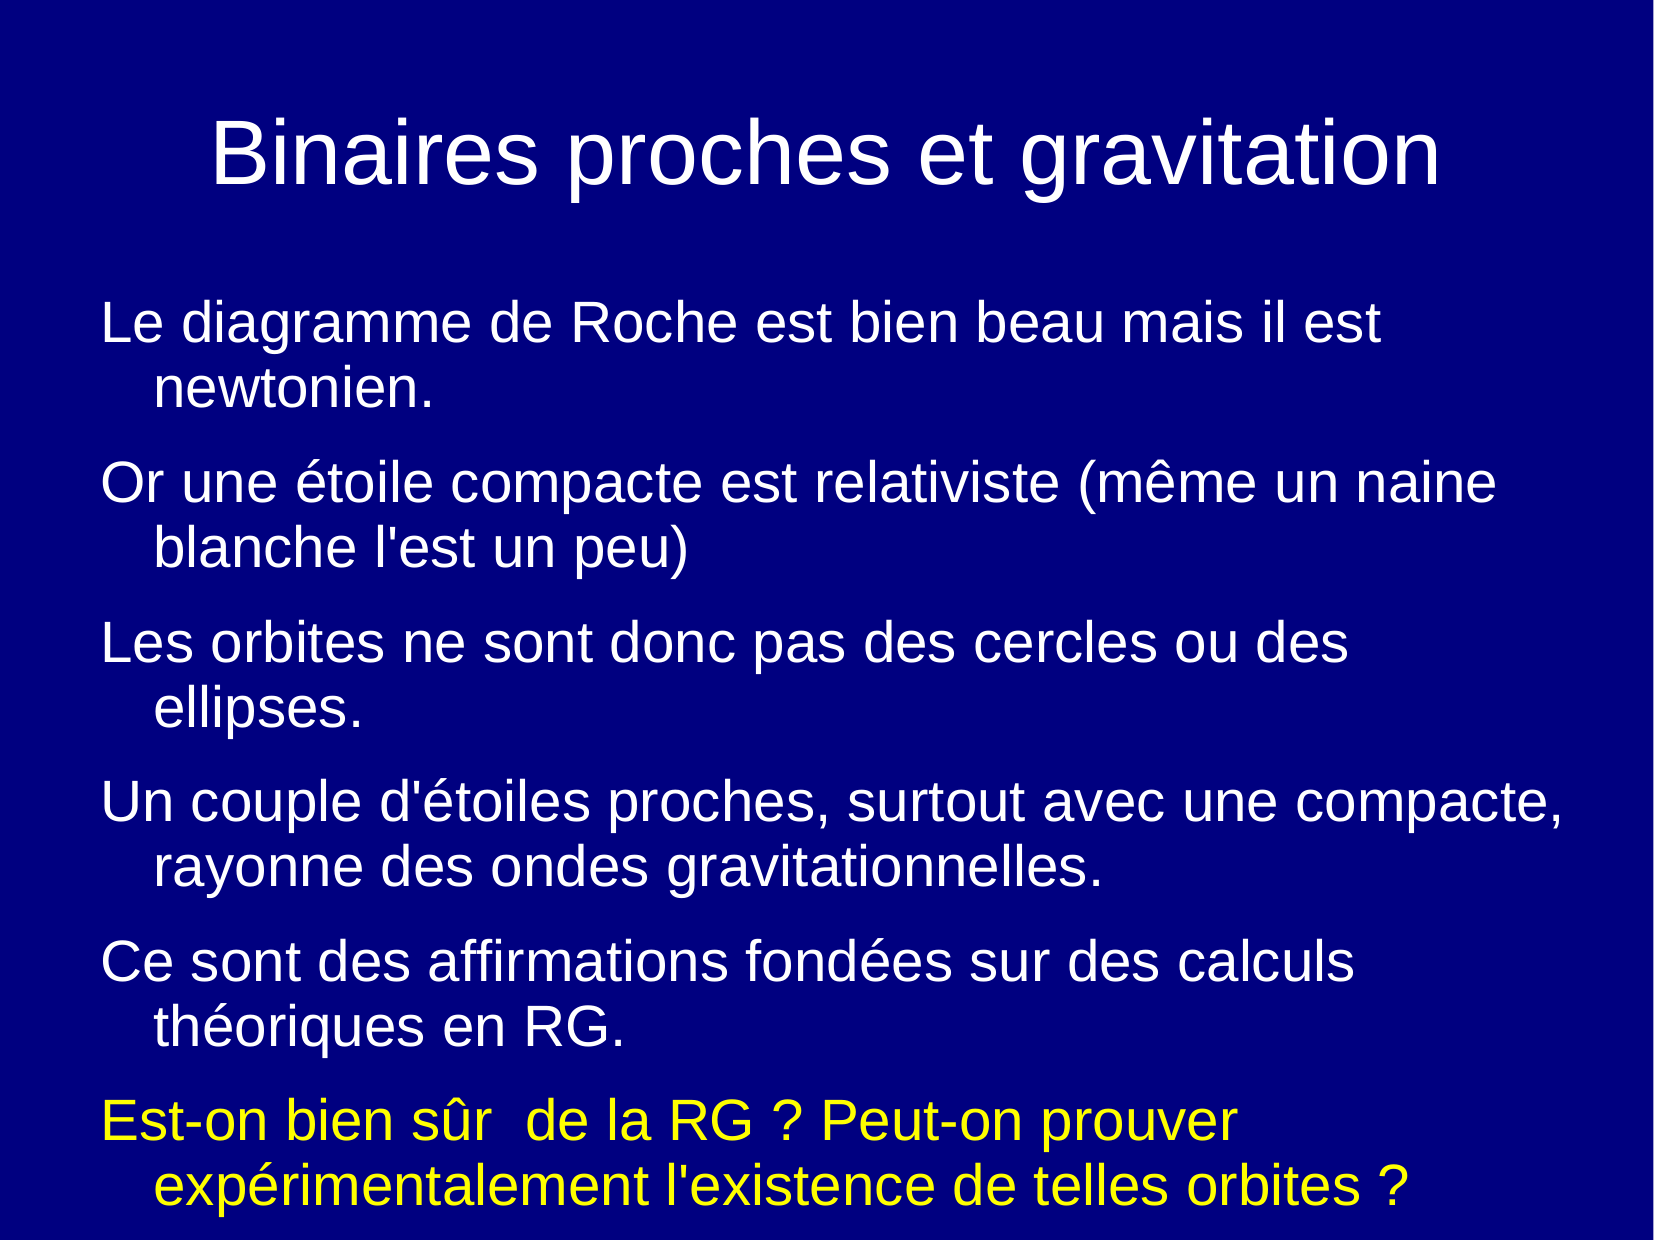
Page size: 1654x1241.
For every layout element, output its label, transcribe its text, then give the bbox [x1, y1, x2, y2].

list Le diagramme de Roche est bien beau mais il est newtonien. Or une étoile compacte est relativiste (même un naine blanche l'est un peu) Les orbites ne sont donc pas des cercles ou des ellipses. Un couple d'étoiles proches, surtout avec une compacte, rayonne des ondes gravitationnelles. Ce sont des affirmations fondées sur des calculs théoriques en RG. Est-on bien sûr de la RG ? Peut-on prouver expérimentalement l'existence de telles orbites ? [82, 290, 1571, 1241]
title Binaires proches et gravitation [82, 49, 1571, 257]
